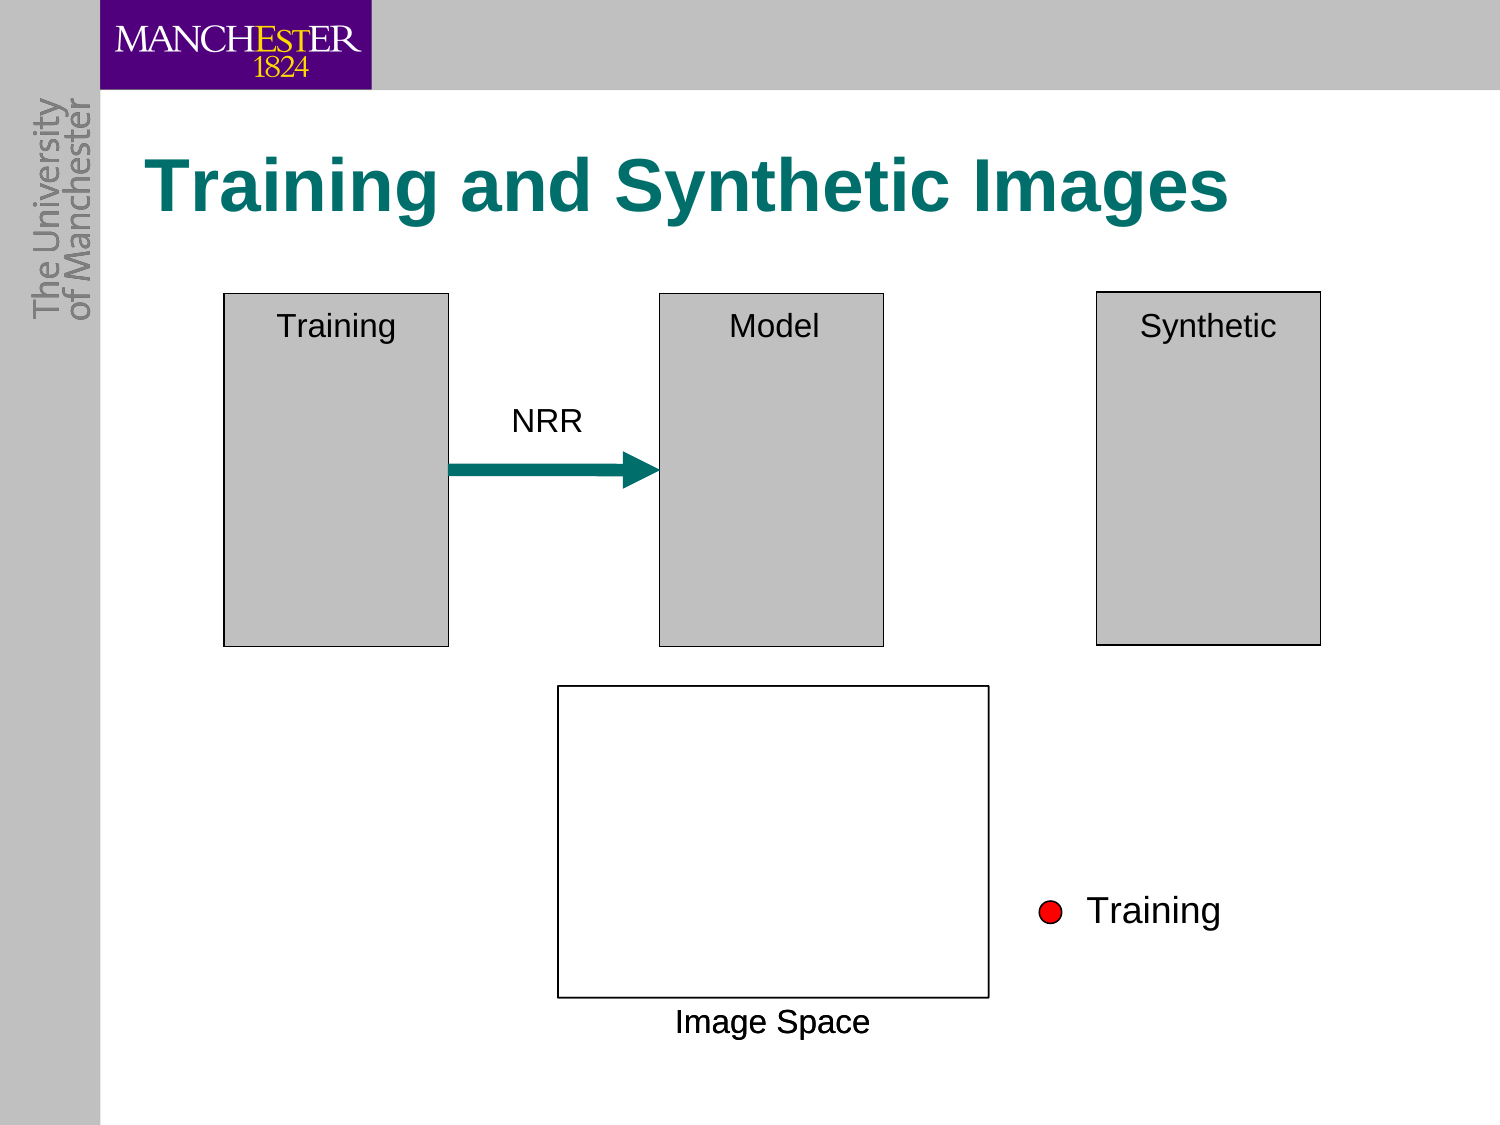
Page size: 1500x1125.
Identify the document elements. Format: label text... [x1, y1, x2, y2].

text_box Synthetic [1124, 299, 1292, 353]
text_box [224, 293, 449, 647]
title Training and Synthetic Images [129, 120, 1406, 251]
text_box Image Space [660, 995, 887, 1049]
text_box Training [1071, 884, 1238, 940]
picture [0, 0, 372, 320]
text_box [1096, 291, 1321, 645]
text_box Model [714, 299, 835, 353]
text_box Training [261, 299, 412, 353]
text_box NRR [496, 395, 599, 448]
text_box [659, 293, 884, 647]
text_box [1039, 901, 1062, 924]
